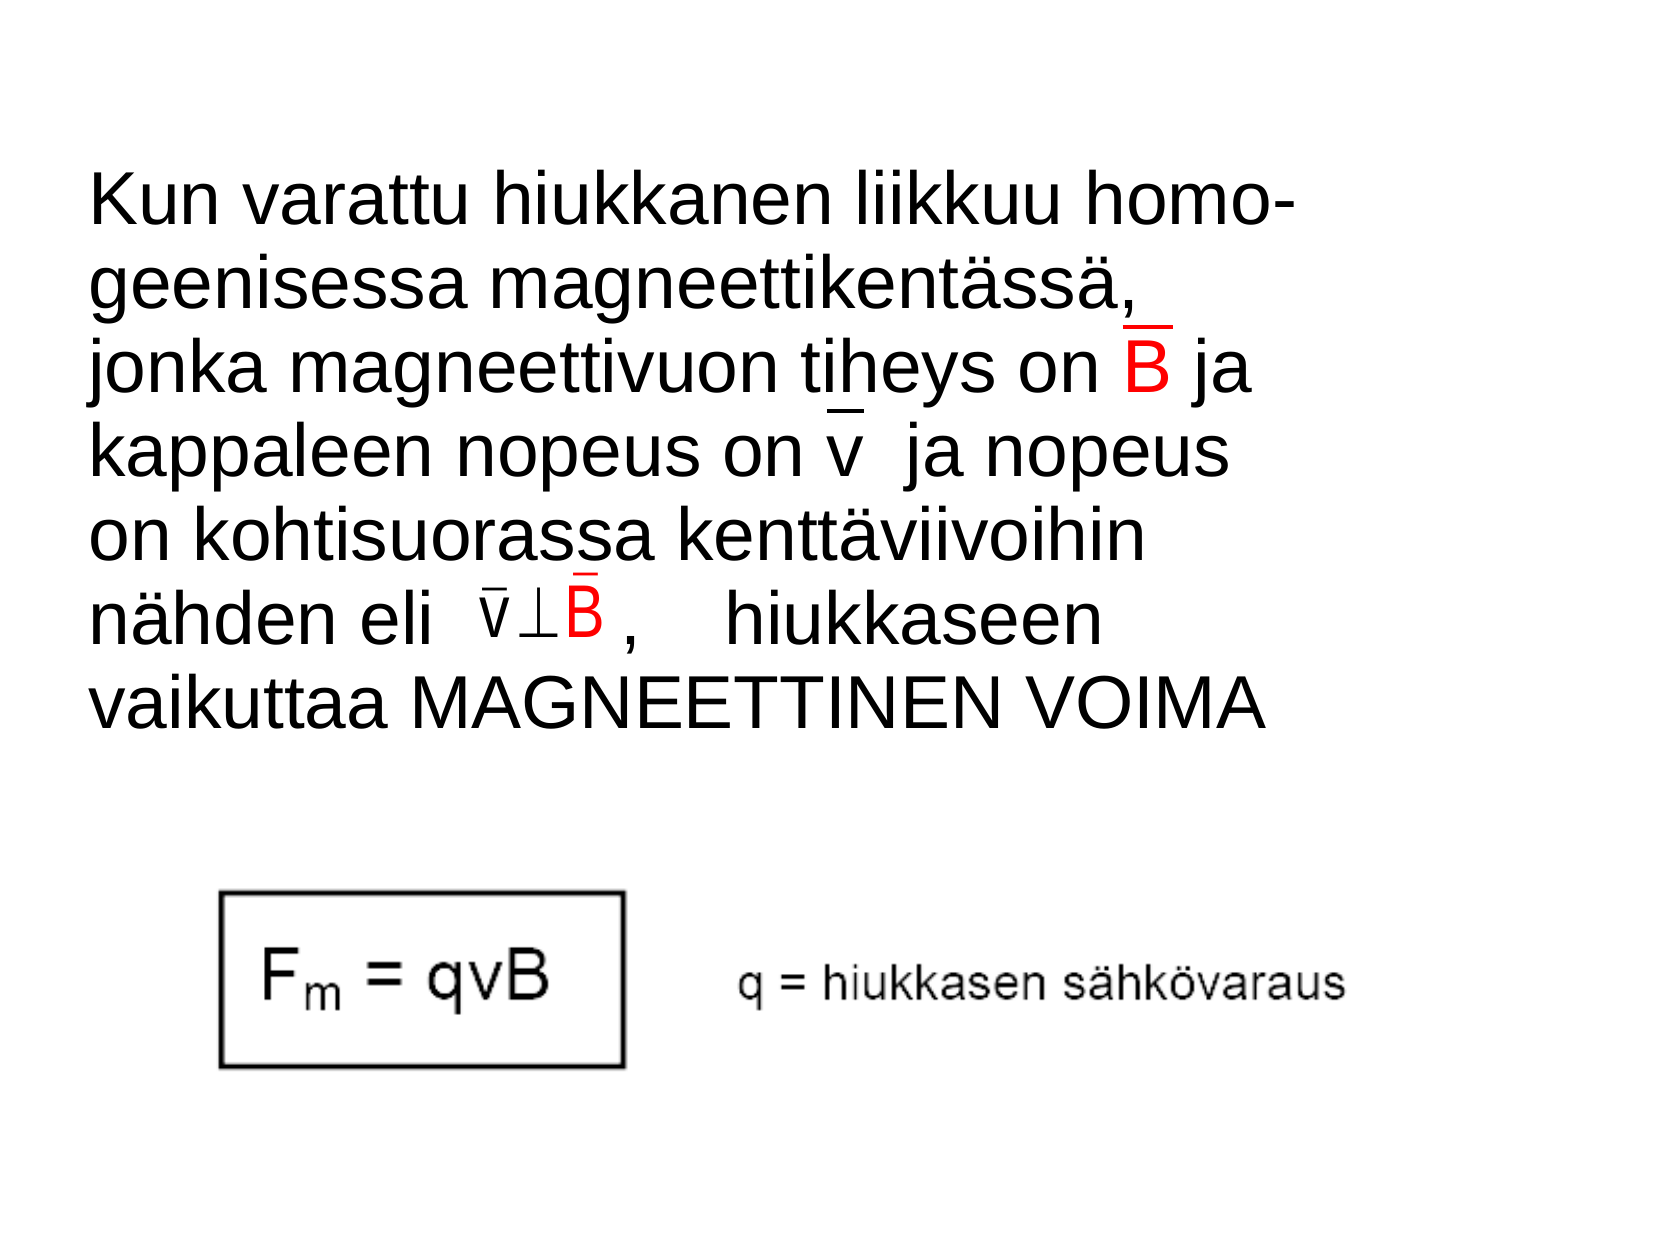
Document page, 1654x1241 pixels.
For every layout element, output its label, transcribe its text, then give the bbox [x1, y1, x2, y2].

picture [188, 810, 1453, 1111]
chart [472, 569, 611, 654]
text_box Kun varattu hiukkanen liikkuu homo-geenisessa magneettikentässä, jonka magneettivuon tiheys on B ja kappaleen nopeus on v ja nopeus on kohtisuorassa kenttäviivoihin nähden eli , hiukkaseen vaikuttaa MAGNEETTINEN VOIMA [73, 149, 1347, 752]
